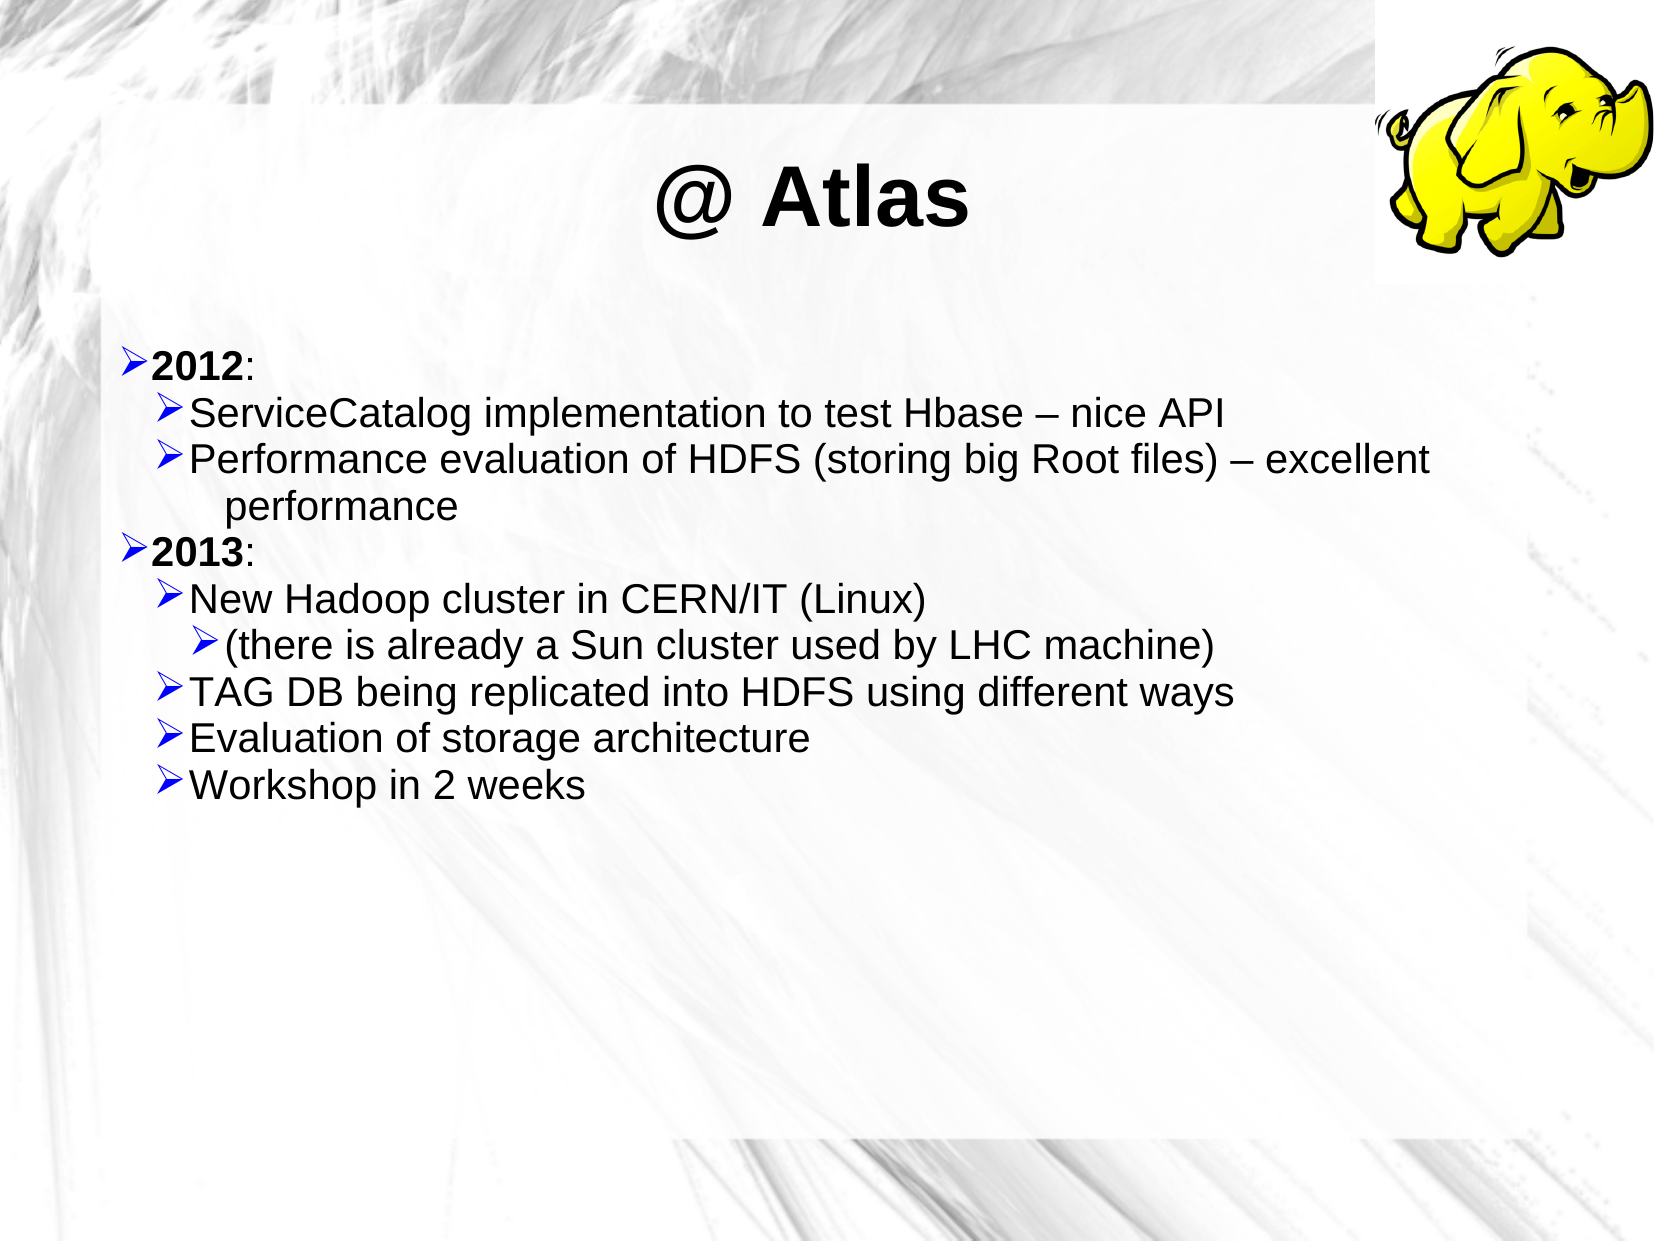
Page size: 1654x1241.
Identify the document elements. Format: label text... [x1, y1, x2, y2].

picture [0, 0, 1654, 1241]
subtitle 2012: ServiceCatalog implementation to test Hbase – nice API Performance evaluation of HDFS (storing big Root files) – excellent performance 2013: New Hadoop cluster in CERN/IT (Linux) (there is already a Sun cluster used by LHC machine) TAG DB being replicated into HDFS using different ways Evaluation of storage architecture Workshop in 2 weeks [118, 112, 1506, 1039]
